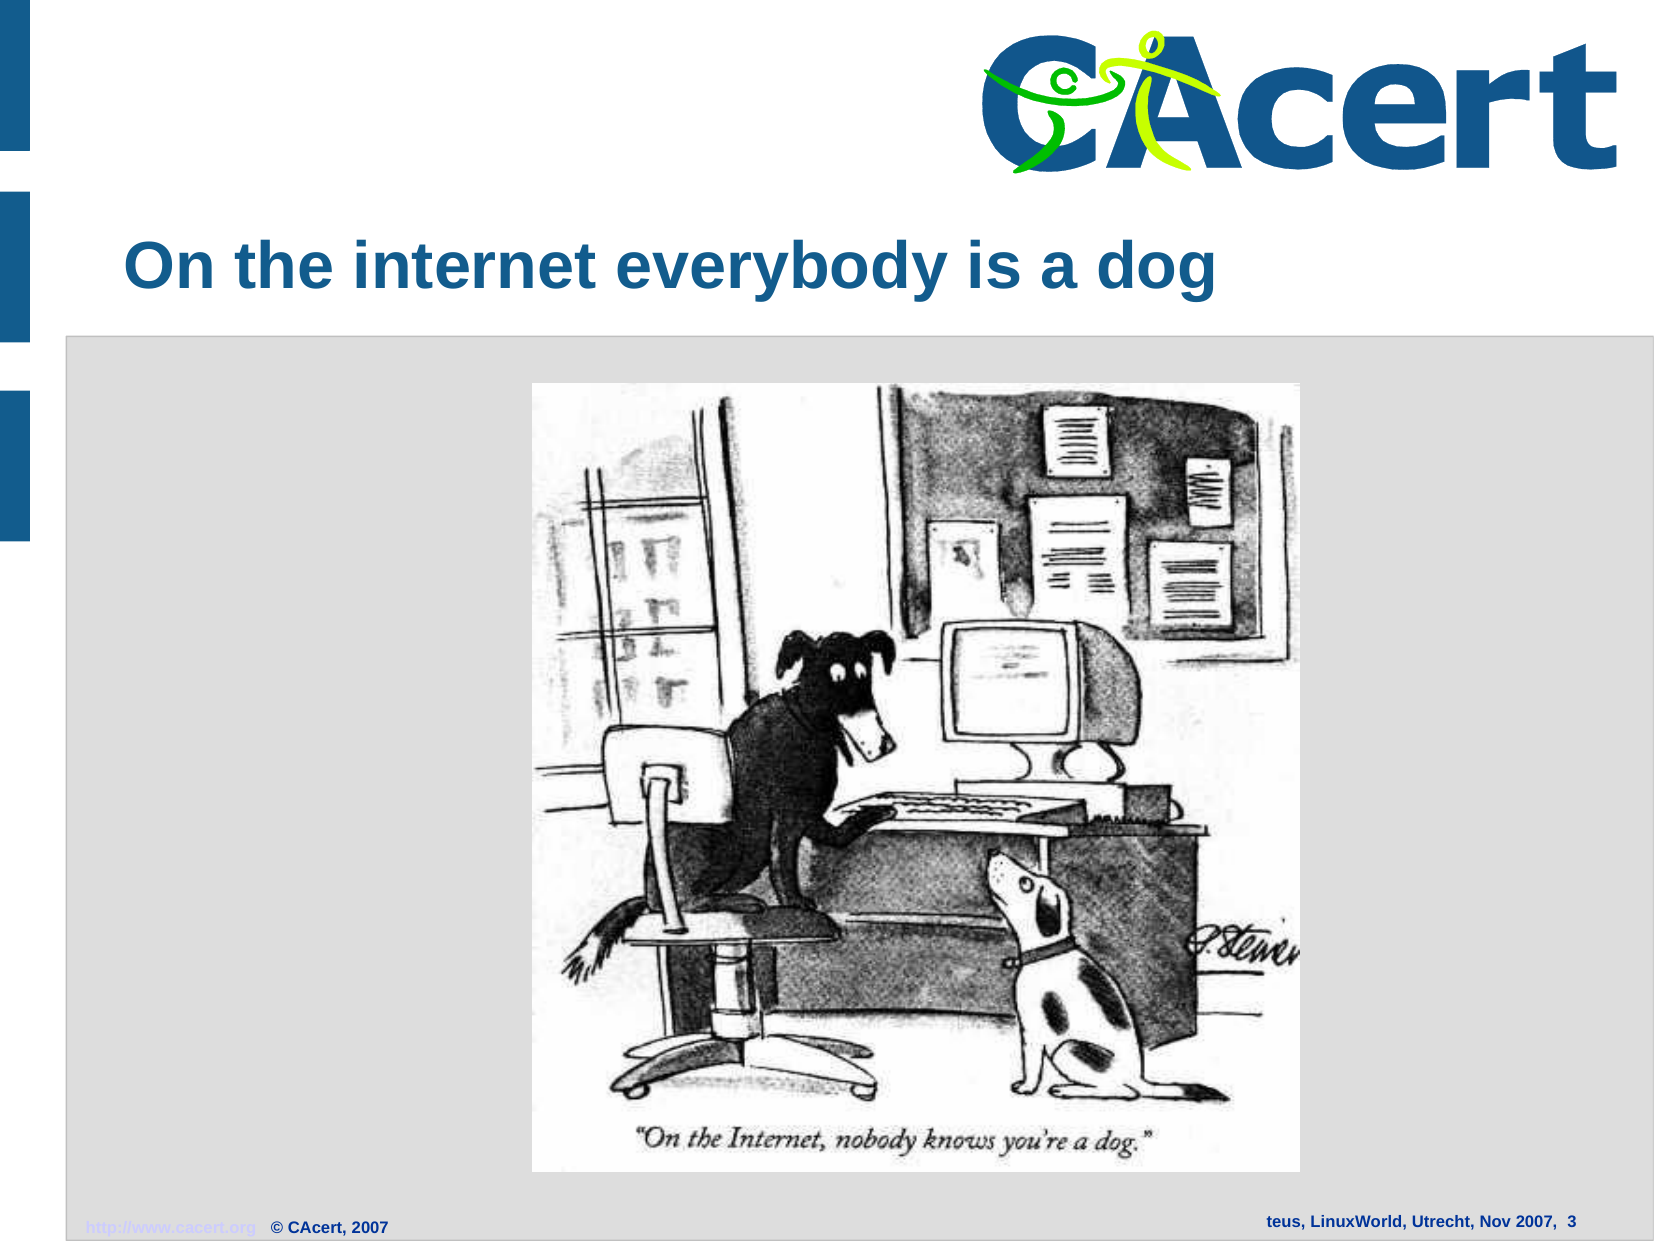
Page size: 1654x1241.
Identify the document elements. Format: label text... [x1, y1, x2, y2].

list [121, 344, 1534, 1112]
picture [532, 383, 1300, 1172]
title On the internet everybody is a dog [123, 183, 1536, 307]
